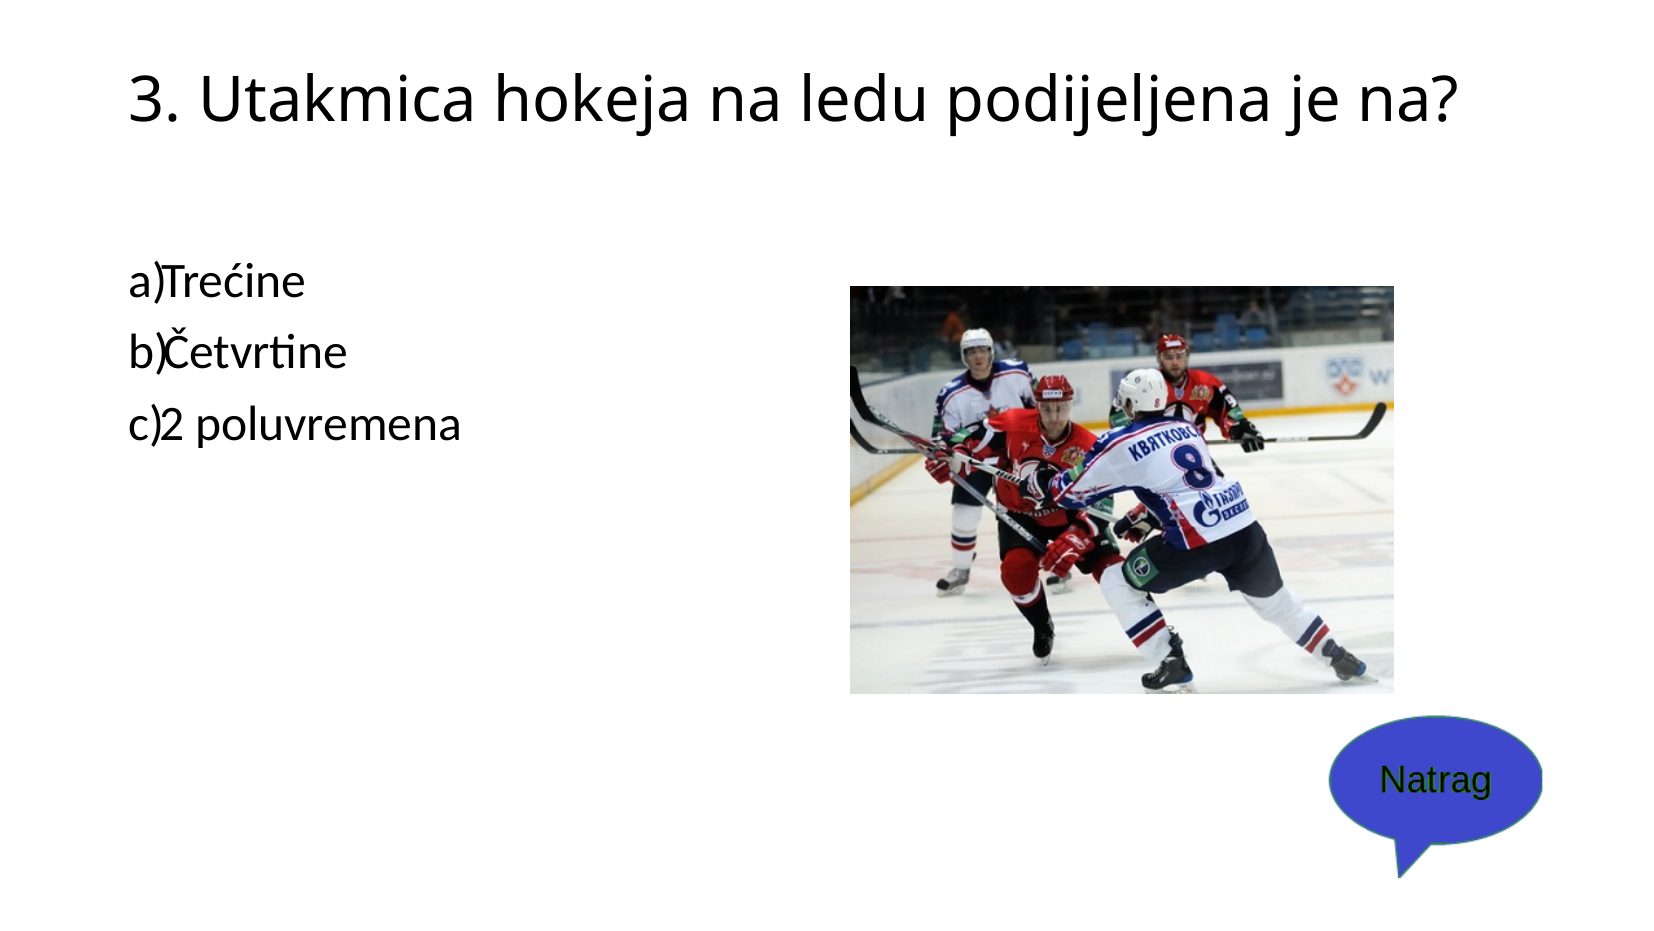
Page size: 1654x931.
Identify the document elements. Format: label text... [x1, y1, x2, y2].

list Trećine Četvrtine 2 poluvremena [113, 247, 745, 459]
picture [1290, 708, 1560, 887]
title 3. Utakmica hokeja na ledu podijeljena je na? [113, 49, 1540, 230]
picture [850, 286, 1394, 694]
